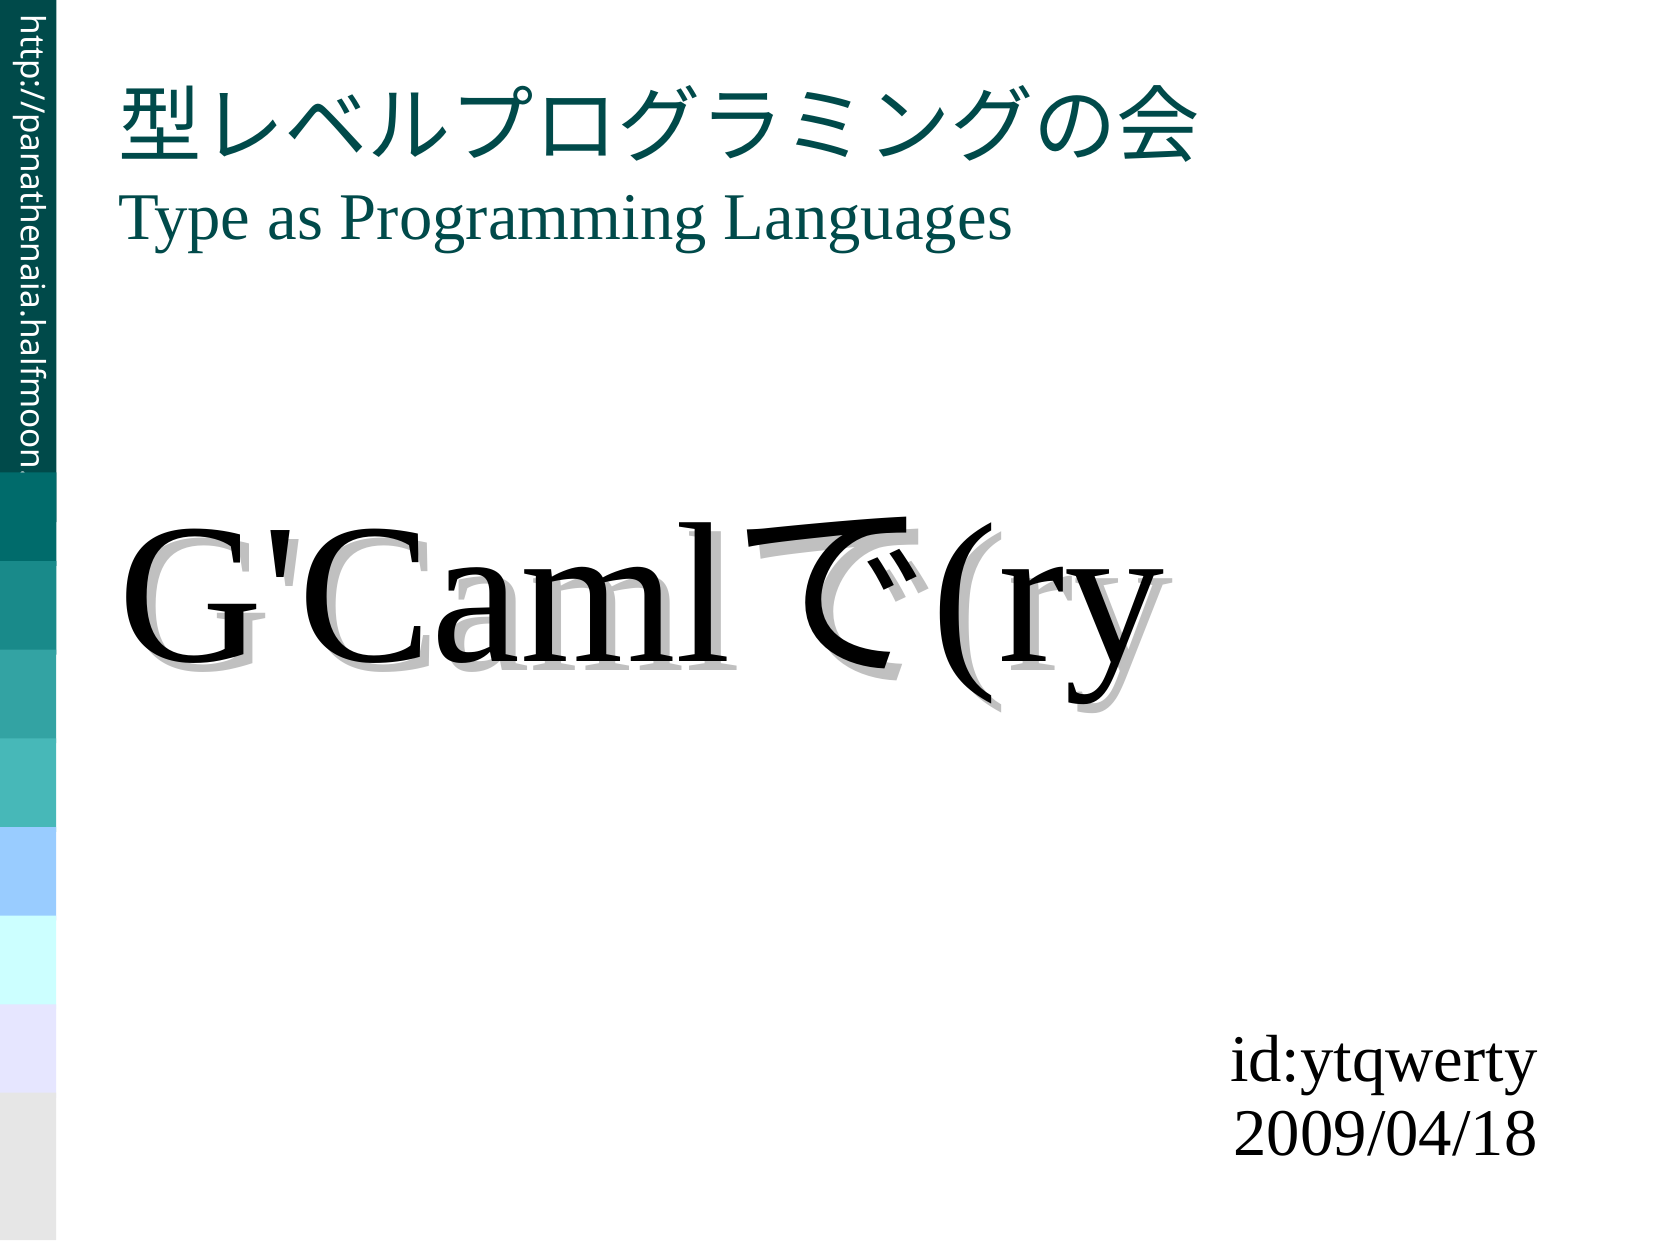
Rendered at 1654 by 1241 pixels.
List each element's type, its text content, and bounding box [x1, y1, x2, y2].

text_box id:ytqwerty 2009/04/18 [1079, 1029, 1554, 1163]
title 型レベルプログラミングの会 Type as Programming Languages G'Camlで(ry [118, 121, 1607, 657]
